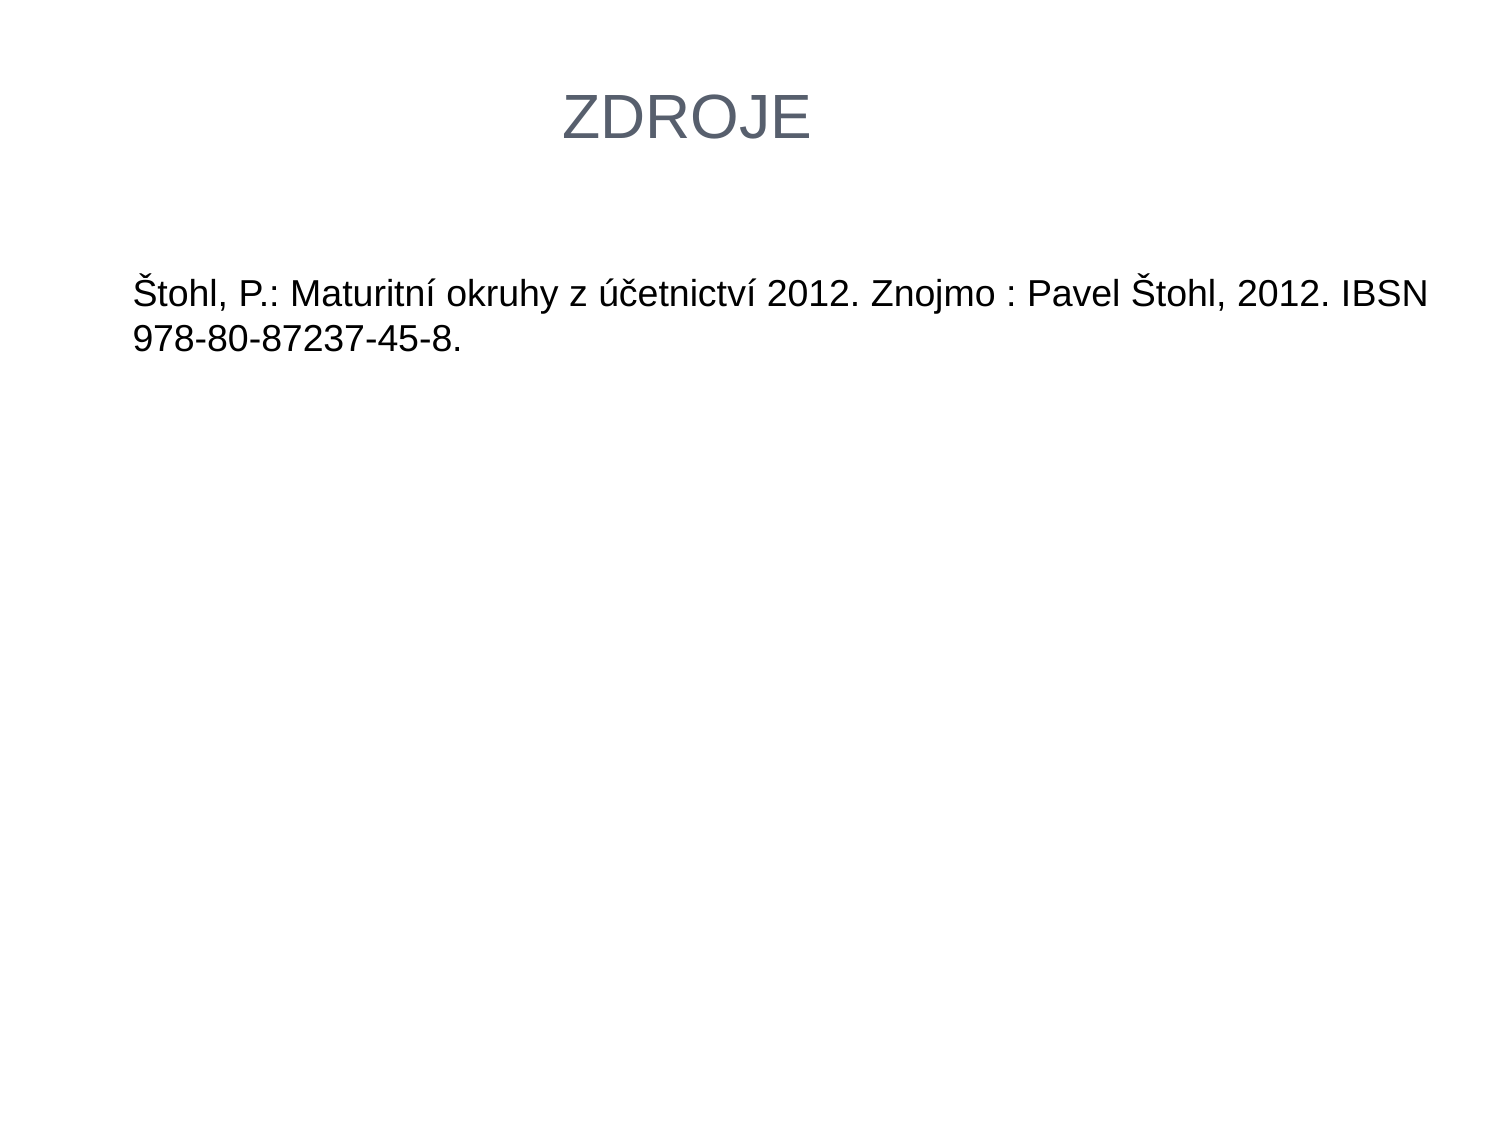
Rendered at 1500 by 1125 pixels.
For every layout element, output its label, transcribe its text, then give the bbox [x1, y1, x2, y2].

title ZDROJE [74, 44, 1300, 233]
list Štohl, P.: Maturitní okruhy z účetnictví 2012. Znojmo : Pavel Štohl, 2012. IBSN 978-80-87237-45-8. [74, 262, 1459, 1063]
